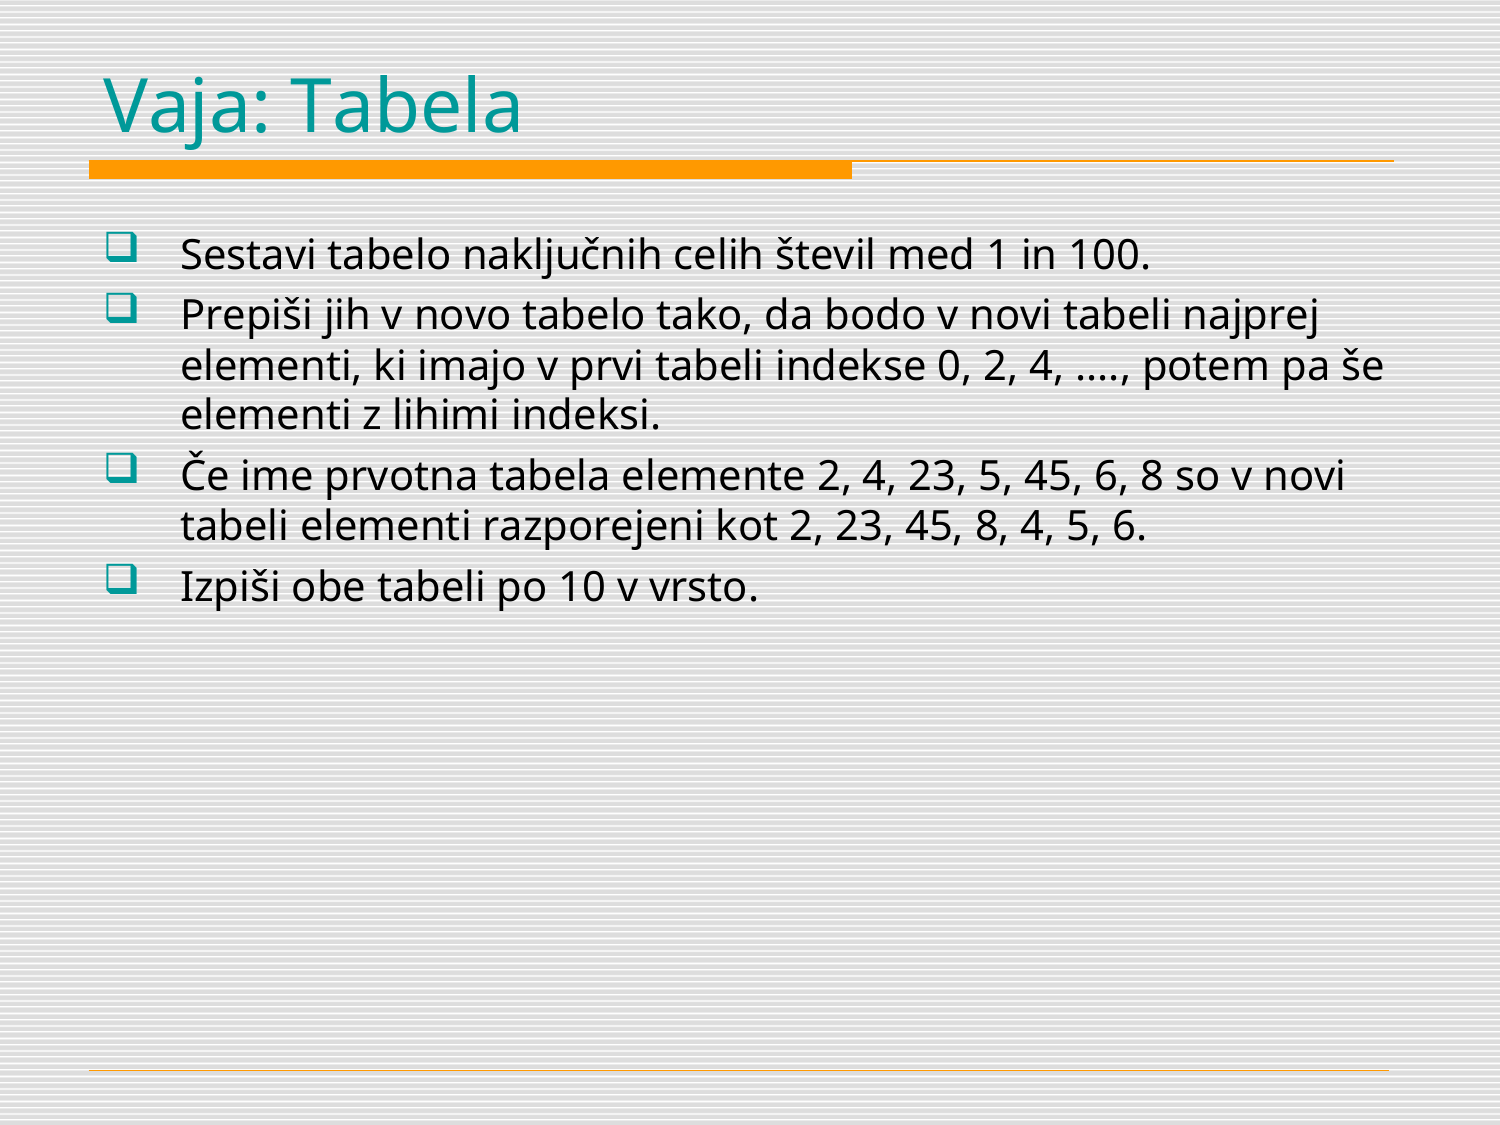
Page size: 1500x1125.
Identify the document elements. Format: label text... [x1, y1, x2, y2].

title Vaja: Tabela [88, 42, 1401, 155]
list Sestavi tabelo naključnih celih števil med 1 in 100. Prepiši jih v novo tabelo tako, da bodo v novi tabeli najprej elementi, ki imajo v prvi tabeli indekse 0, 2, 4, ...., potem pa še elementi z lihimi indeksi. Če ime prvotna tabela elemente 2, 4, 23, 5, 45, 6, 8 so v novi tabeli elementi razporejeni kot 2, 23, 45, 8, 4, 5, 6. Izpiši obe tabeli po 10 v vrsto. [88, 220, 1401, 1059]
picture [0, 0, 1500, 1125]
